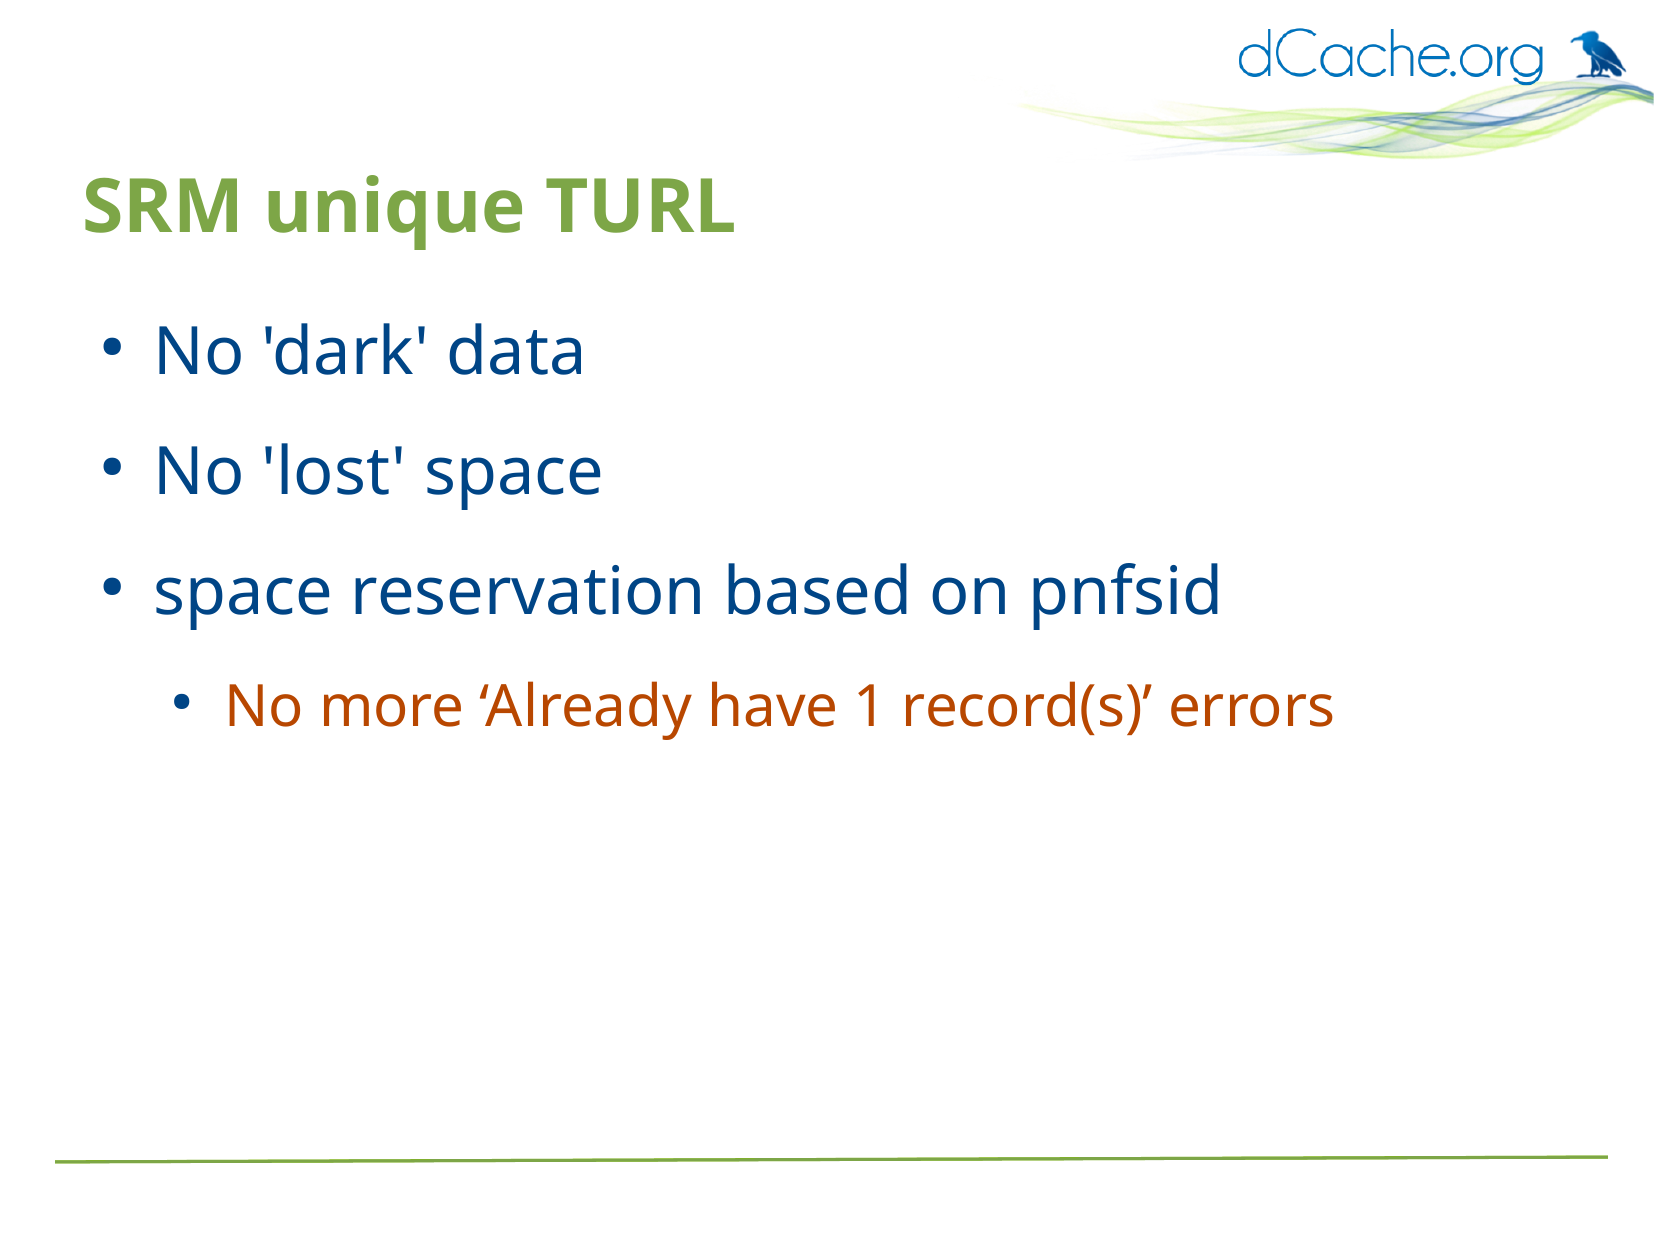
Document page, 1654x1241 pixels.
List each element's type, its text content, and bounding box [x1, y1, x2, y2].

title SRM unique TURL [82, 155, 1605, 252]
list No 'dark' data No 'lost' space space reservation based on pnfsid No more ‘Already have 1 record(s)’ errors [82, 302, 1571, 1023]
picture [956, 16, 1654, 169]
